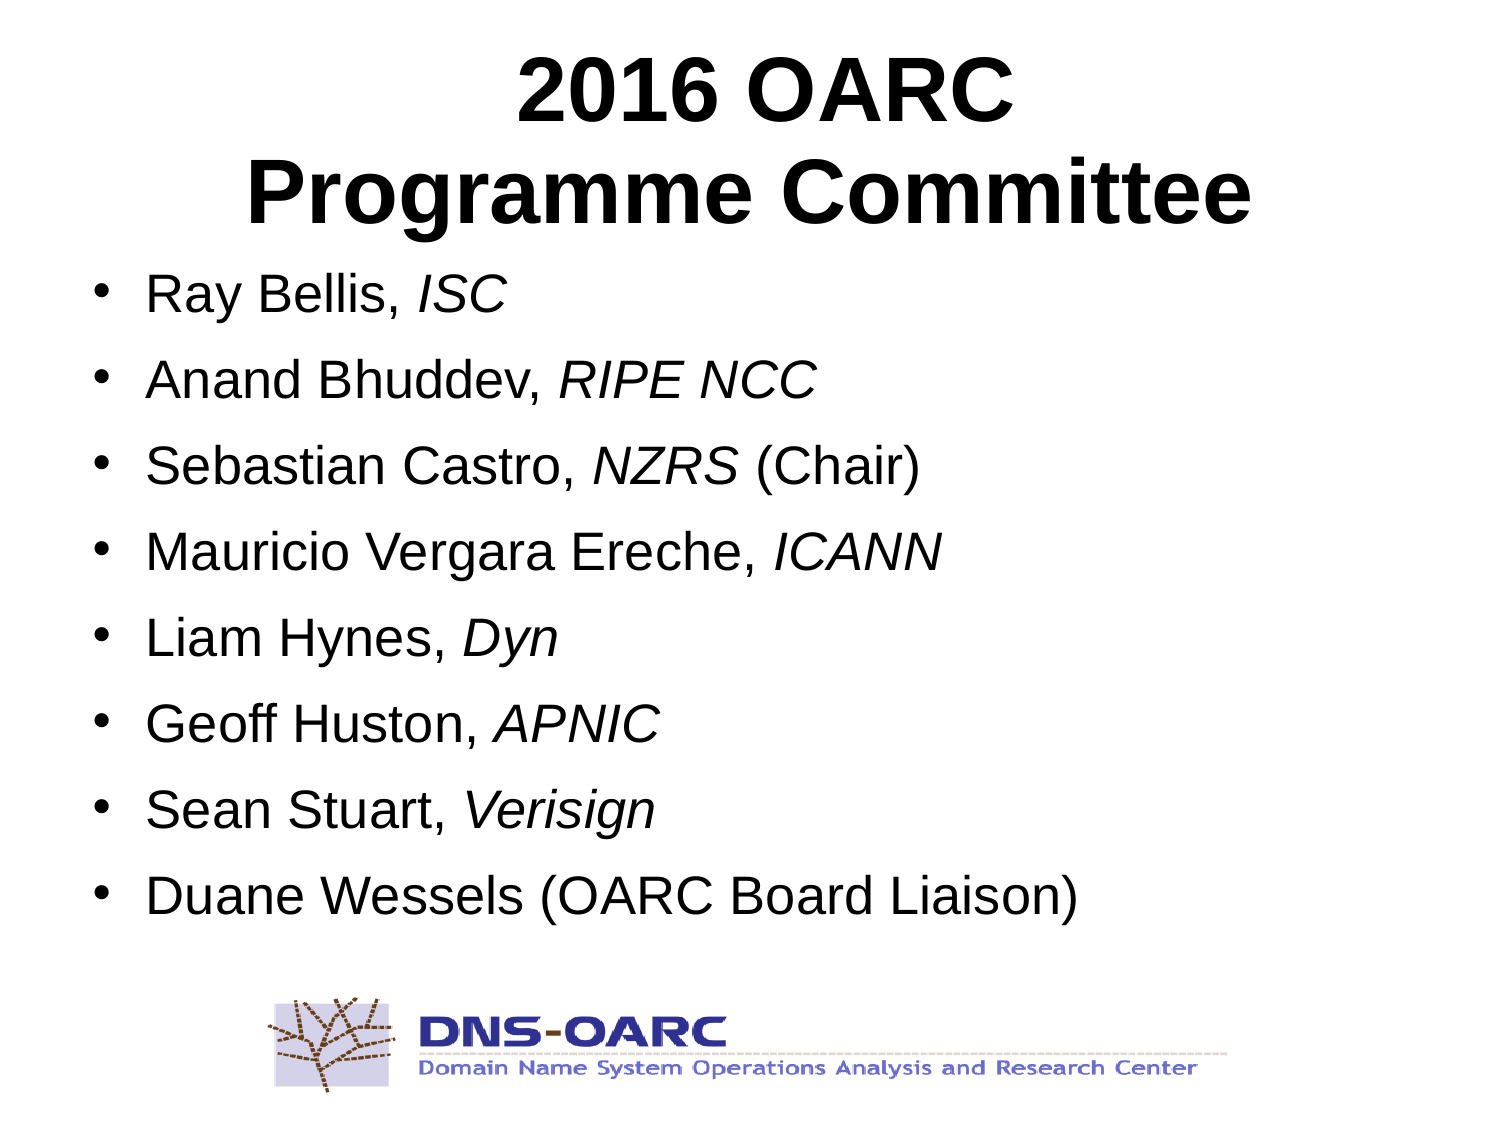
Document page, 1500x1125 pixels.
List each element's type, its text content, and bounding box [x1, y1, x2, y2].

list Ray Bellis, ISC Anand Bhuddev, RIPE NCC Sebastian Castro, NZRS (Chair) Mauricio Vergara Ereche, ICANN Liam Hynes, Dyn Geoff Huston, APNIC Sean Stuart, Verisign Duane Wessels (OARC Board Liaison) [75, 263, 1426, 964]
title 2016 OARC Programme Committee [75, 29, 1426, 249]
picture [214, 991, 1259, 1099]
